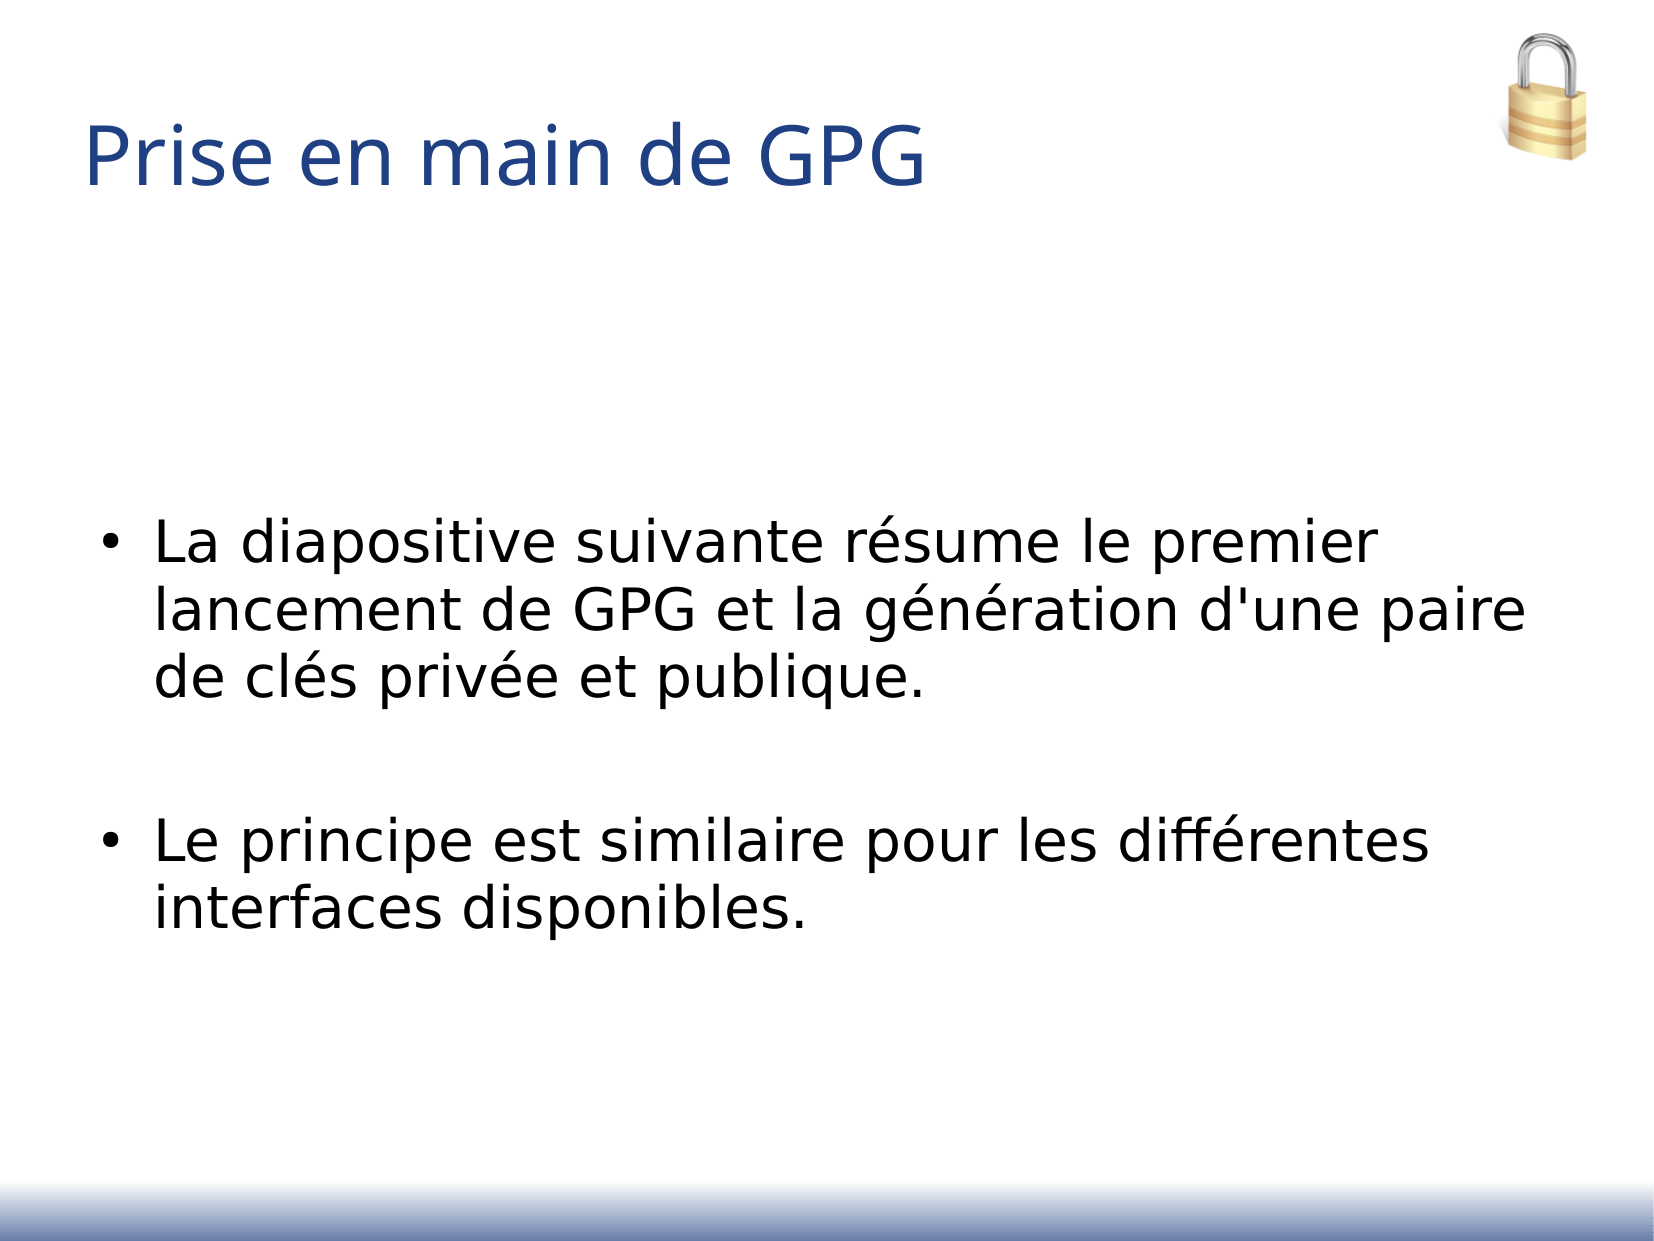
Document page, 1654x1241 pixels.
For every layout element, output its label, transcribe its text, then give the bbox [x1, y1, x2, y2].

picture [1476, 29, 1613, 166]
list Le principe est similaire pour les différentes interfaces disponibles. [82, 782, 1571, 967]
title Prise en main de GPG [82, 49, 1571, 257]
list La diapositive suivante résume le premier lancement de GPG et la génération d'une paire de clés privée et publique. [82, 450, 1571, 770]
